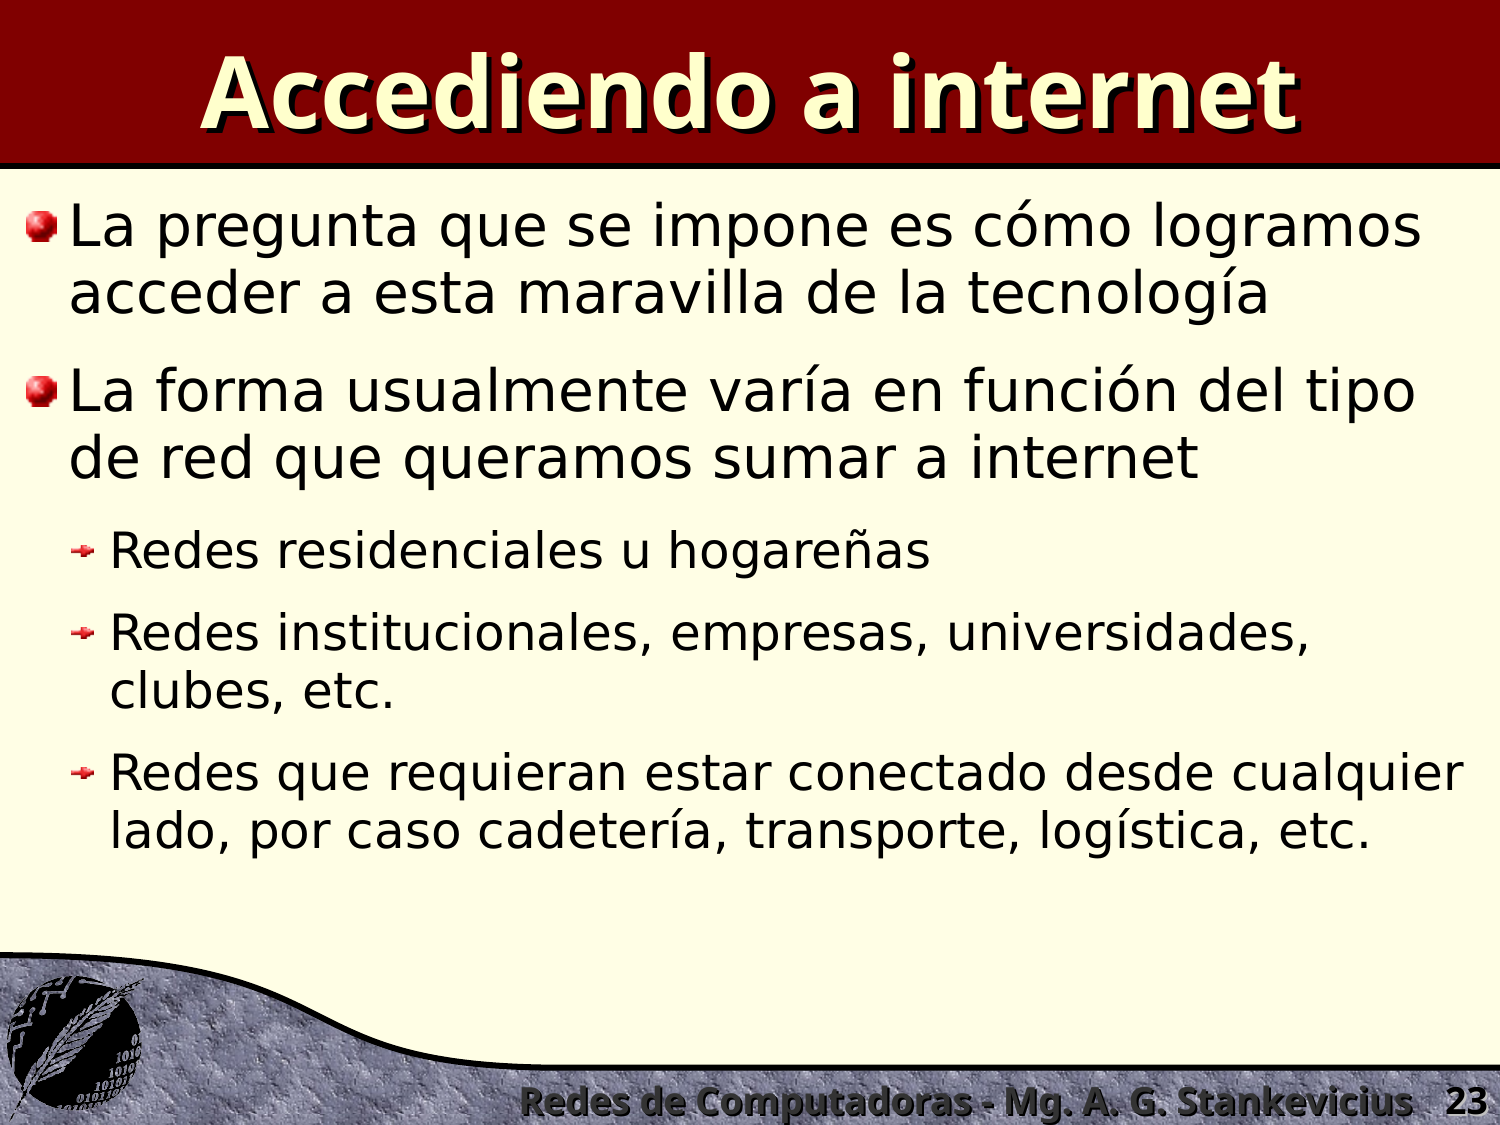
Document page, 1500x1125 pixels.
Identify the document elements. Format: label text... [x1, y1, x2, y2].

picture [0, 959, 1500, 1125]
picture [1047, 1100, 1054, 1110]
list La pregunta que se impone es cómo logramos acceder a esta maravilla de la tecnología La forma usualmente varía en función del tipo de red que queramos sumar a internet Redes residenciales u hogareñas Redes institucionales, empresas, universidades, clubes, etc. Redes que requieran estar conectado desde cualquier lado, por caso cadetería, transporte, logística, etc. [11, 192, 1486, 861]
title Accediendo a internet [15, 5, 1485, 160]
picture [790, 1100, 795, 1110]
